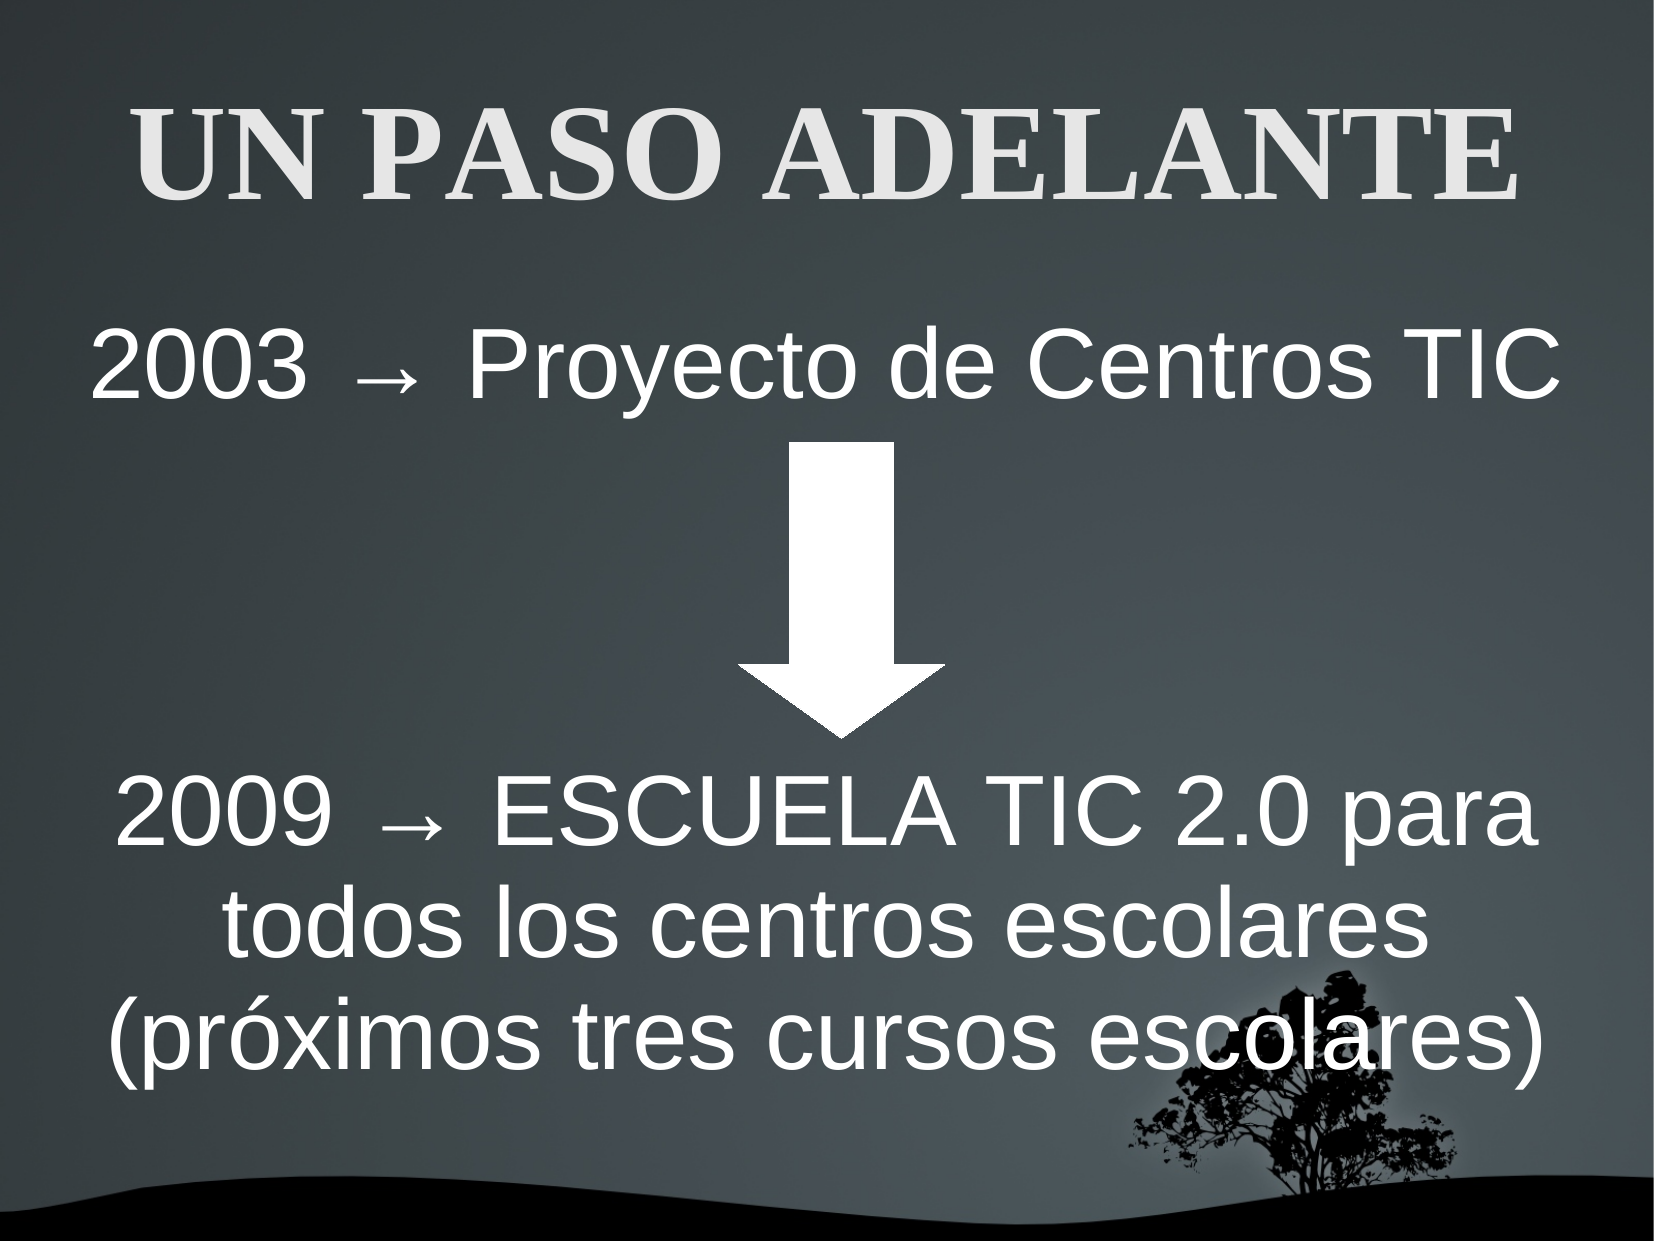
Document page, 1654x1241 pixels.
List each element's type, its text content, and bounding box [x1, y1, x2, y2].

subtitle 2003 → Proyecto de Centros TIC 2009 → ESCUELA TIC 2.0 para todos los centros escolares (próximos tres cursos escolares) [82, 297, 1571, 1102]
text_box [738, 442, 945, 739]
picture [0, 0, 1654, 1241]
title UN PASO ADELANTE [82, 56, 1571, 250]
